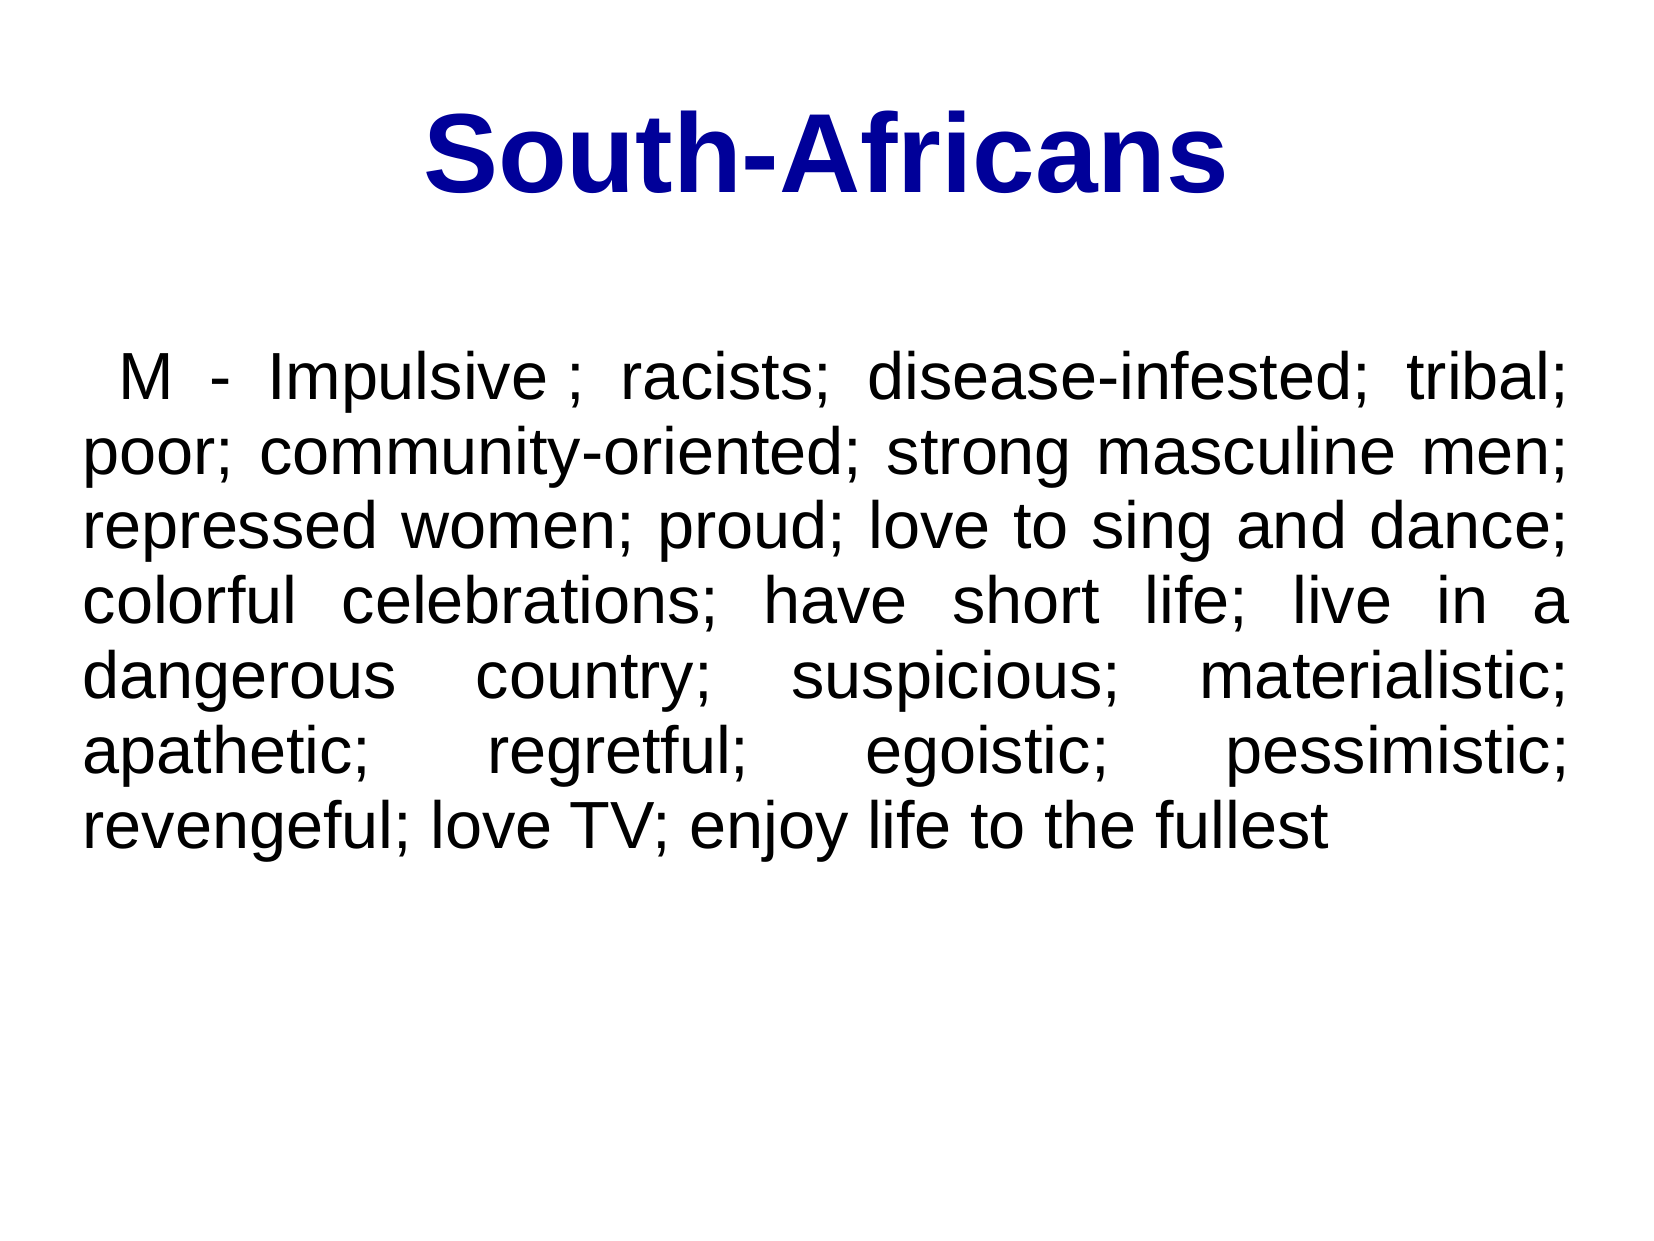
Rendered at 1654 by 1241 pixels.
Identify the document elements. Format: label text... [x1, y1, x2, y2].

list M - Impulsive ; racists; disease-infested; tribal; poor; community-oriented; strong masculine men; repressed women; proud; love to sing and dance; colorful celebrations; have short life; live in a dangerous country; suspicious; materialistic; apathetic; regretful; egoistic; pessimistic; revengeful; love TV; enjoy life to the fullest [82, 339, 1571, 1158]
title South-Africans [82, 49, 1571, 257]
